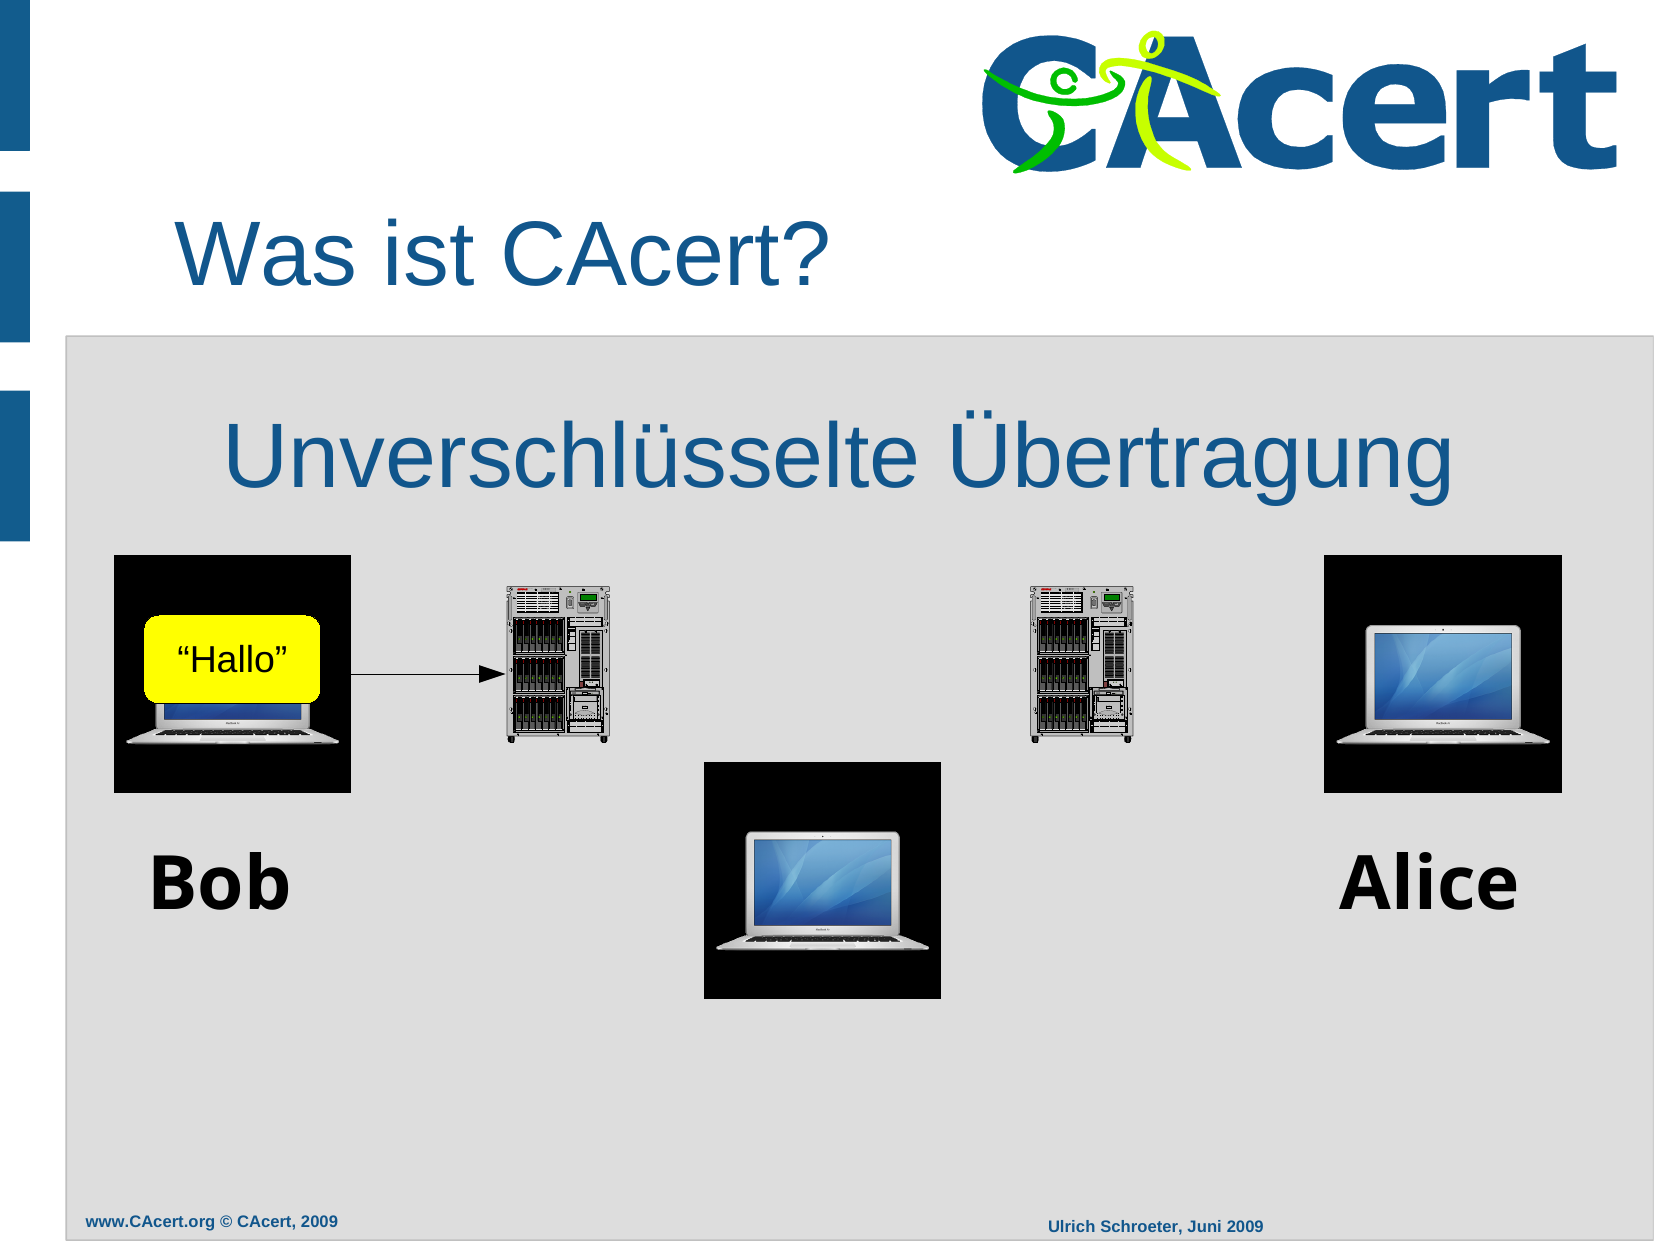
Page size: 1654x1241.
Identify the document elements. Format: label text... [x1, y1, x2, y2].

picture [114, 555, 351, 793]
text_box “Hallo” [143, 614, 321, 704]
text_box Alice [1324, 821, 1564, 943]
text_box Was ist CAcert? [118, 195, 837, 313]
title Unverschlüsselte Übertragung [114, 348, 1526, 507]
picture [1029, 585, 1140, 763]
picture [505, 585, 617, 763]
picture [1324, 555, 1562, 793]
text_box Bob [132, 821, 321, 943]
picture [704, 762, 941, 999]
